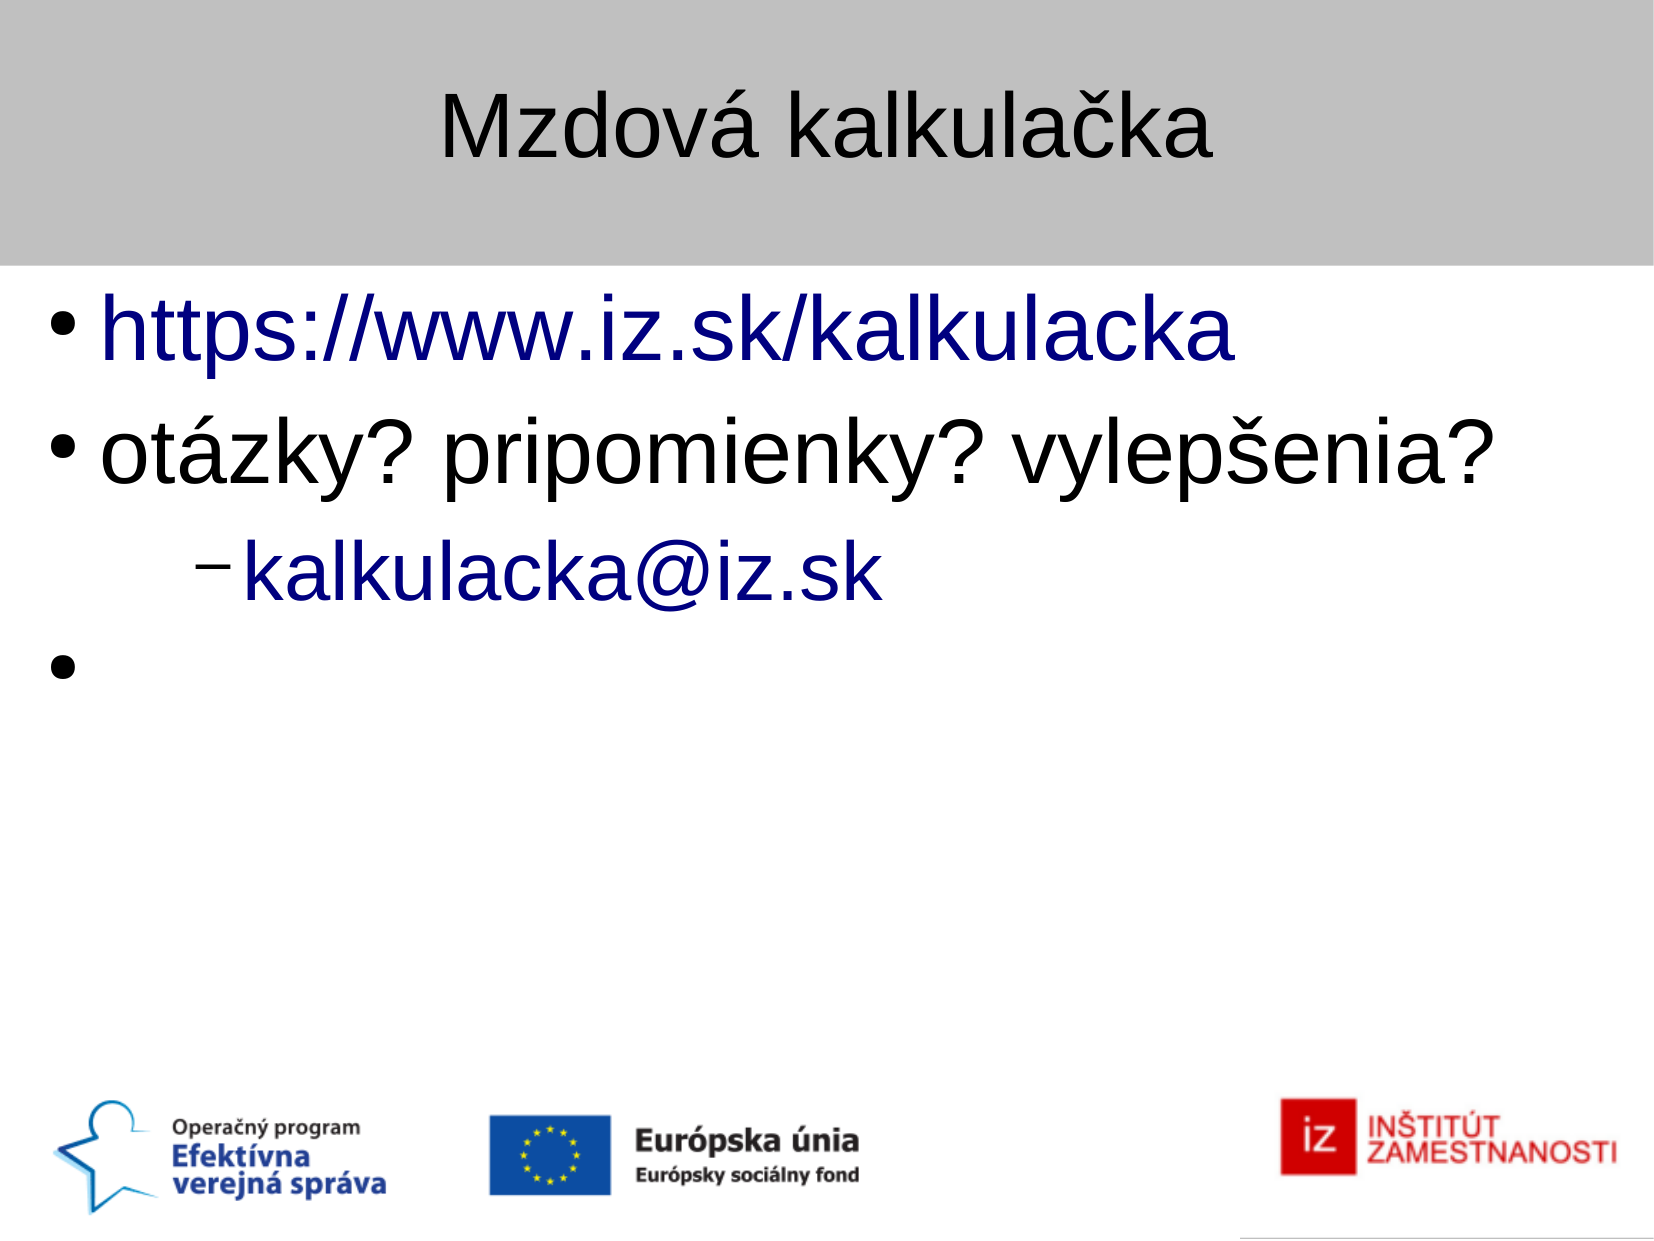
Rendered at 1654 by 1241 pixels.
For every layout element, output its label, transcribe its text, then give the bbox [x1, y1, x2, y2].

picture [29, 1077, 886, 1241]
title Mzdová kalkulačka [88, 29, 1565, 237]
picture [1240, 1033, 1654, 1241]
list https://www.iz.sk/kalkulacka otázky? pripomienky? vylepšenia? kalkulacka@iz.sk [29, 295, 1533, 1077]
